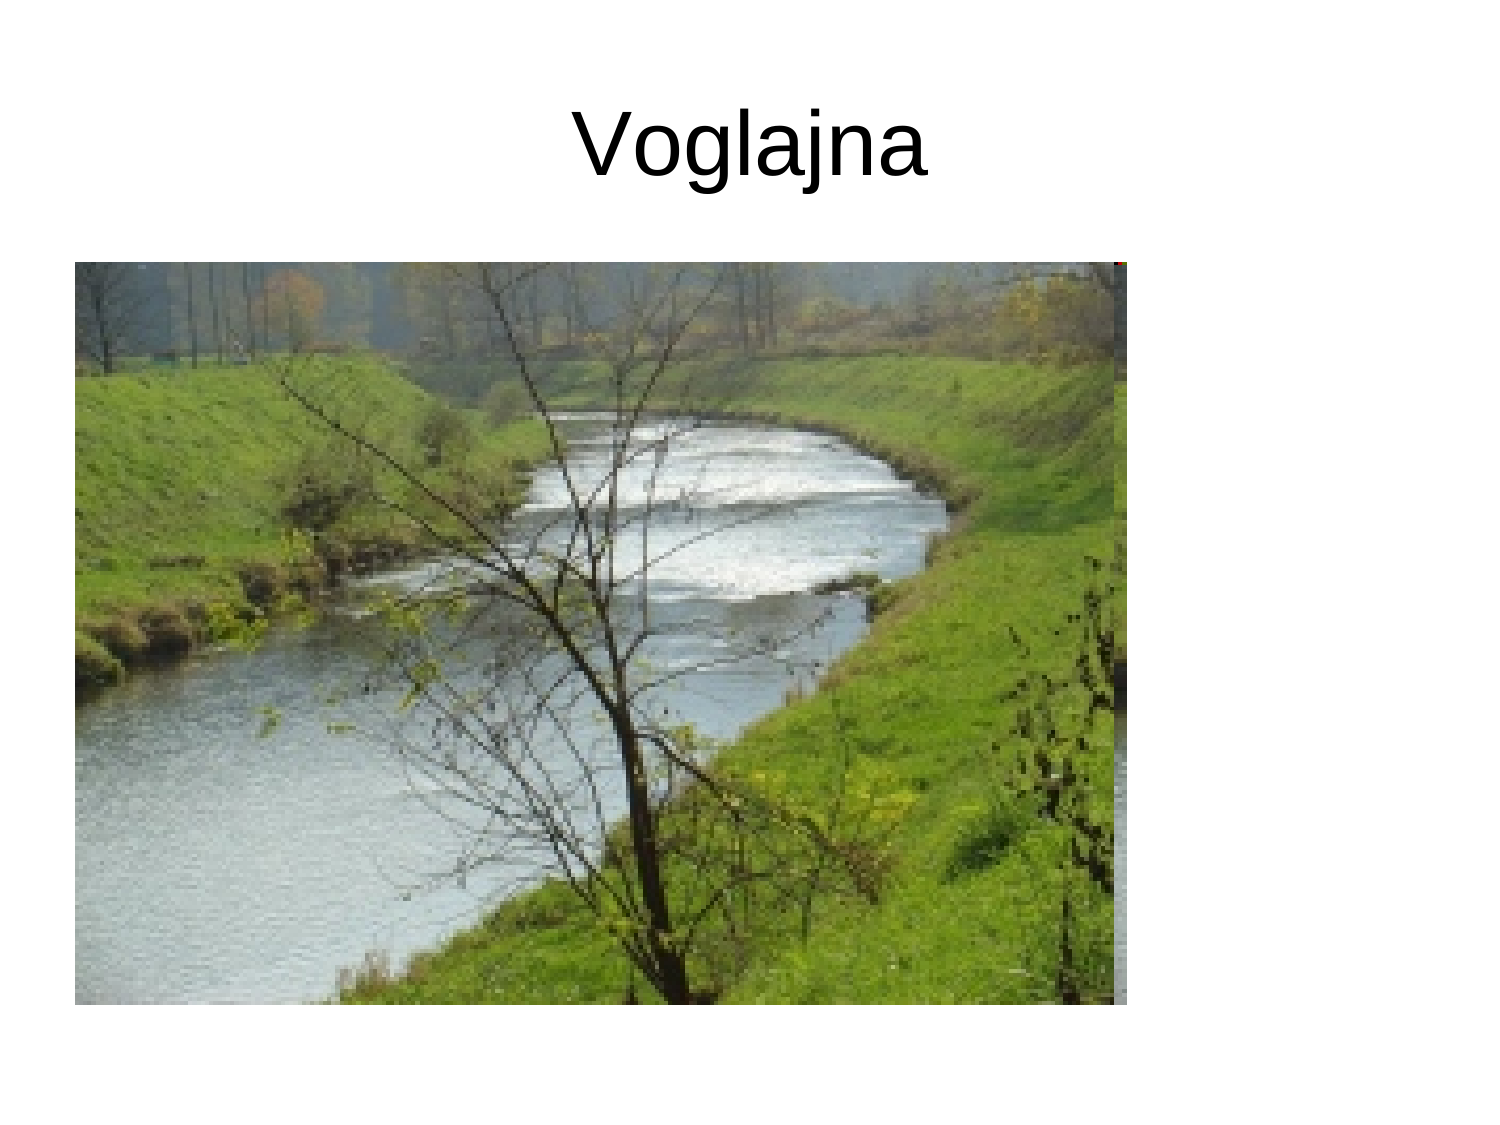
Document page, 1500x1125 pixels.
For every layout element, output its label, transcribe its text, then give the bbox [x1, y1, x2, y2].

picture [75, 262, 1127, 1005]
title Voglajna [75, 45, 1426, 233]
